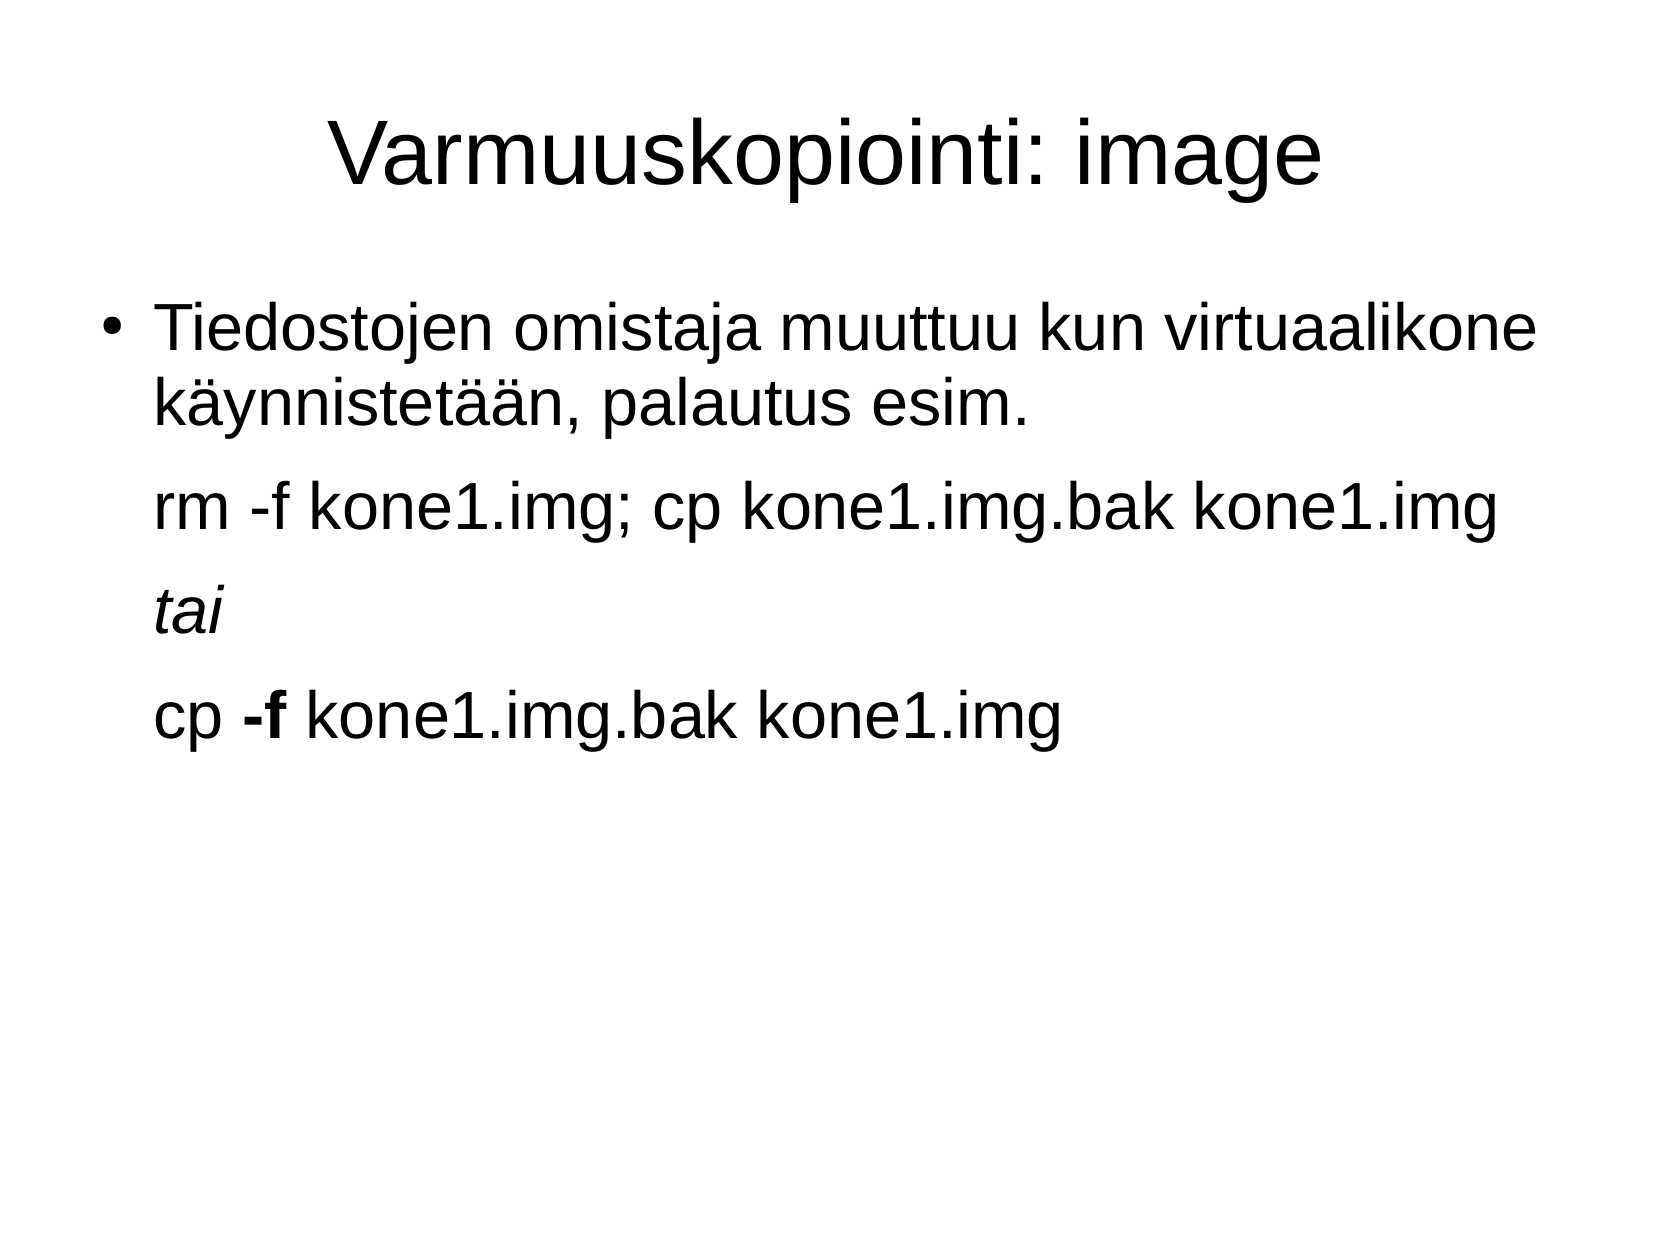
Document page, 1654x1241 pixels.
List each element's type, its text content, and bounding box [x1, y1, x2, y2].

list Tiedostojen omistaja muuttuu kun virtuaalikone käynnistetään, palautus esim. rm -f kone1.img; cp kone1.img.bak kone1.img tai cp -f kone1.img.bak kone1.img [82, 290, 1571, 1010]
title Varmuuskopiointi: image [82, 49, 1571, 257]
